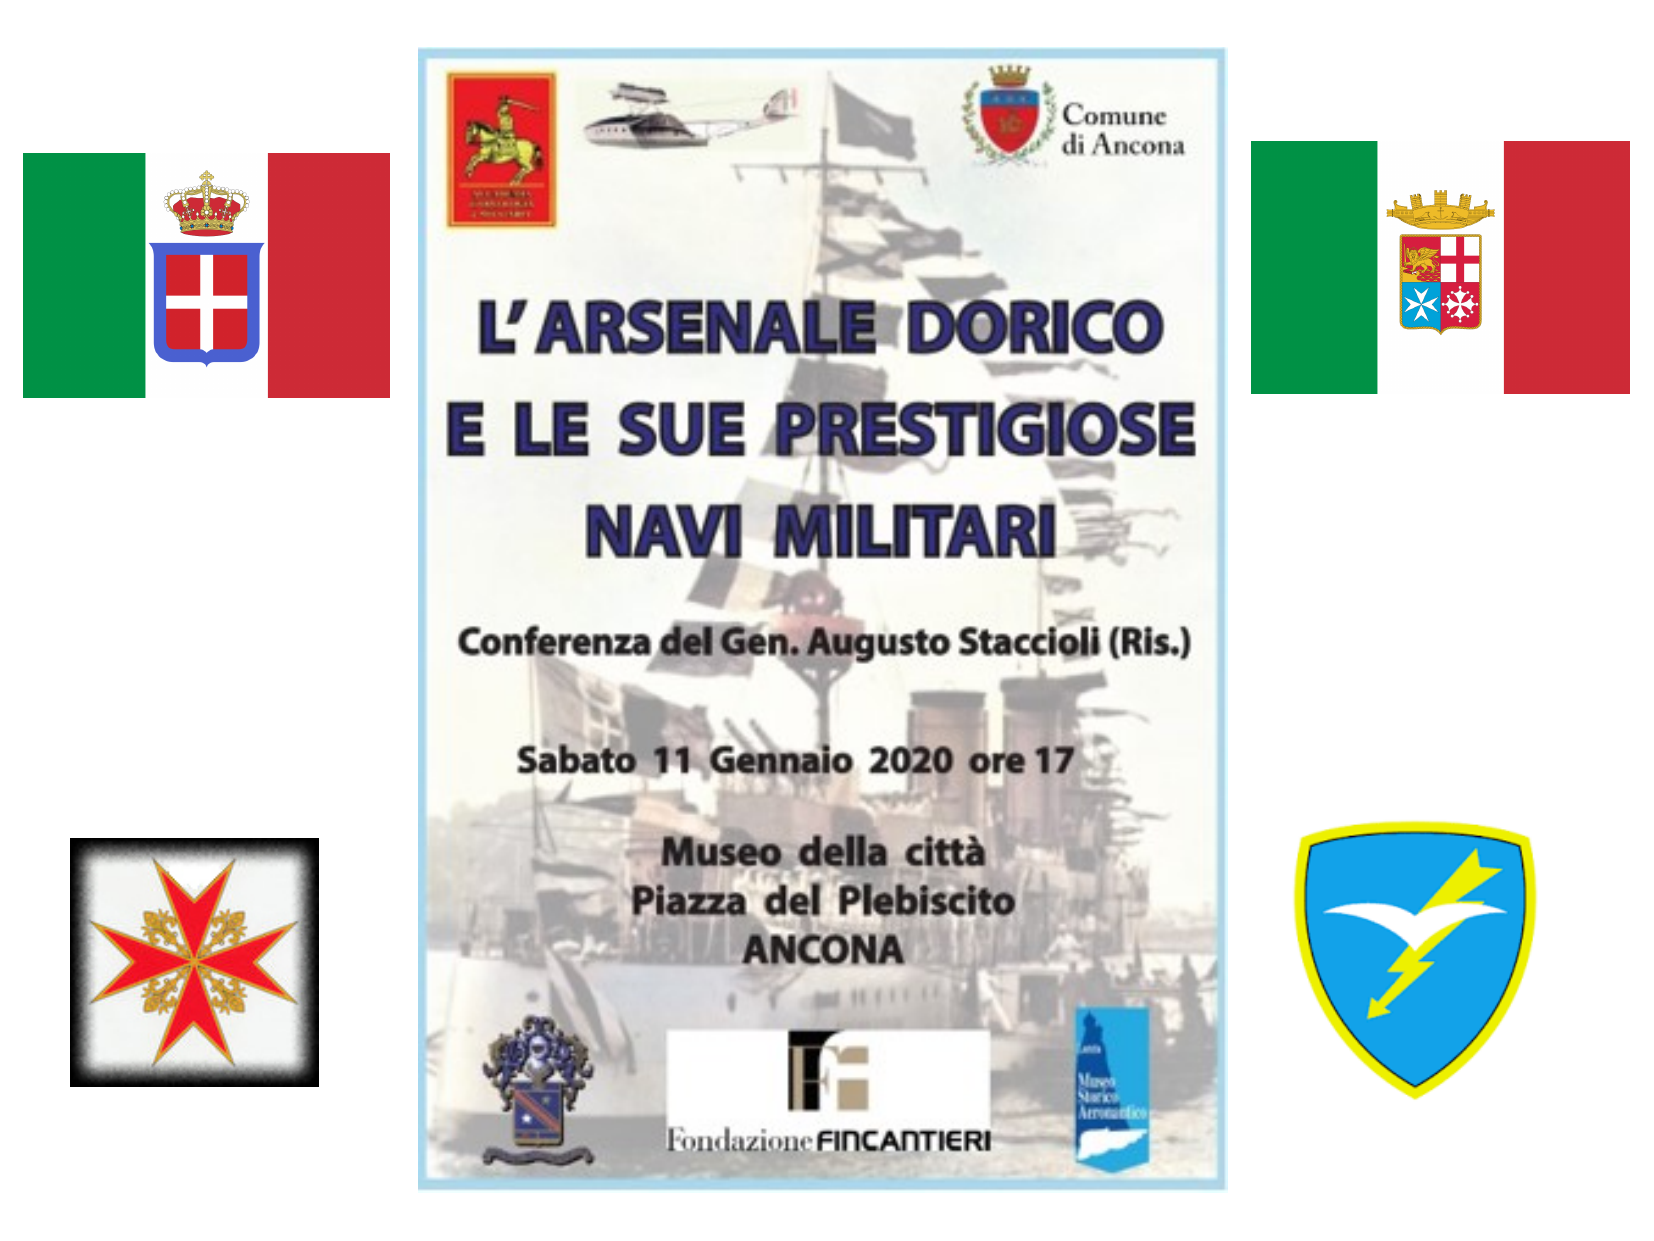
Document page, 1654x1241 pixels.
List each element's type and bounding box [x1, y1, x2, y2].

picture [1287, 814, 1544, 1106]
picture [70, 838, 319, 1087]
picture [23, 153, 390, 398]
picture [1251, 141, 1630, 394]
picture [418, 47, 1228, 1193]
